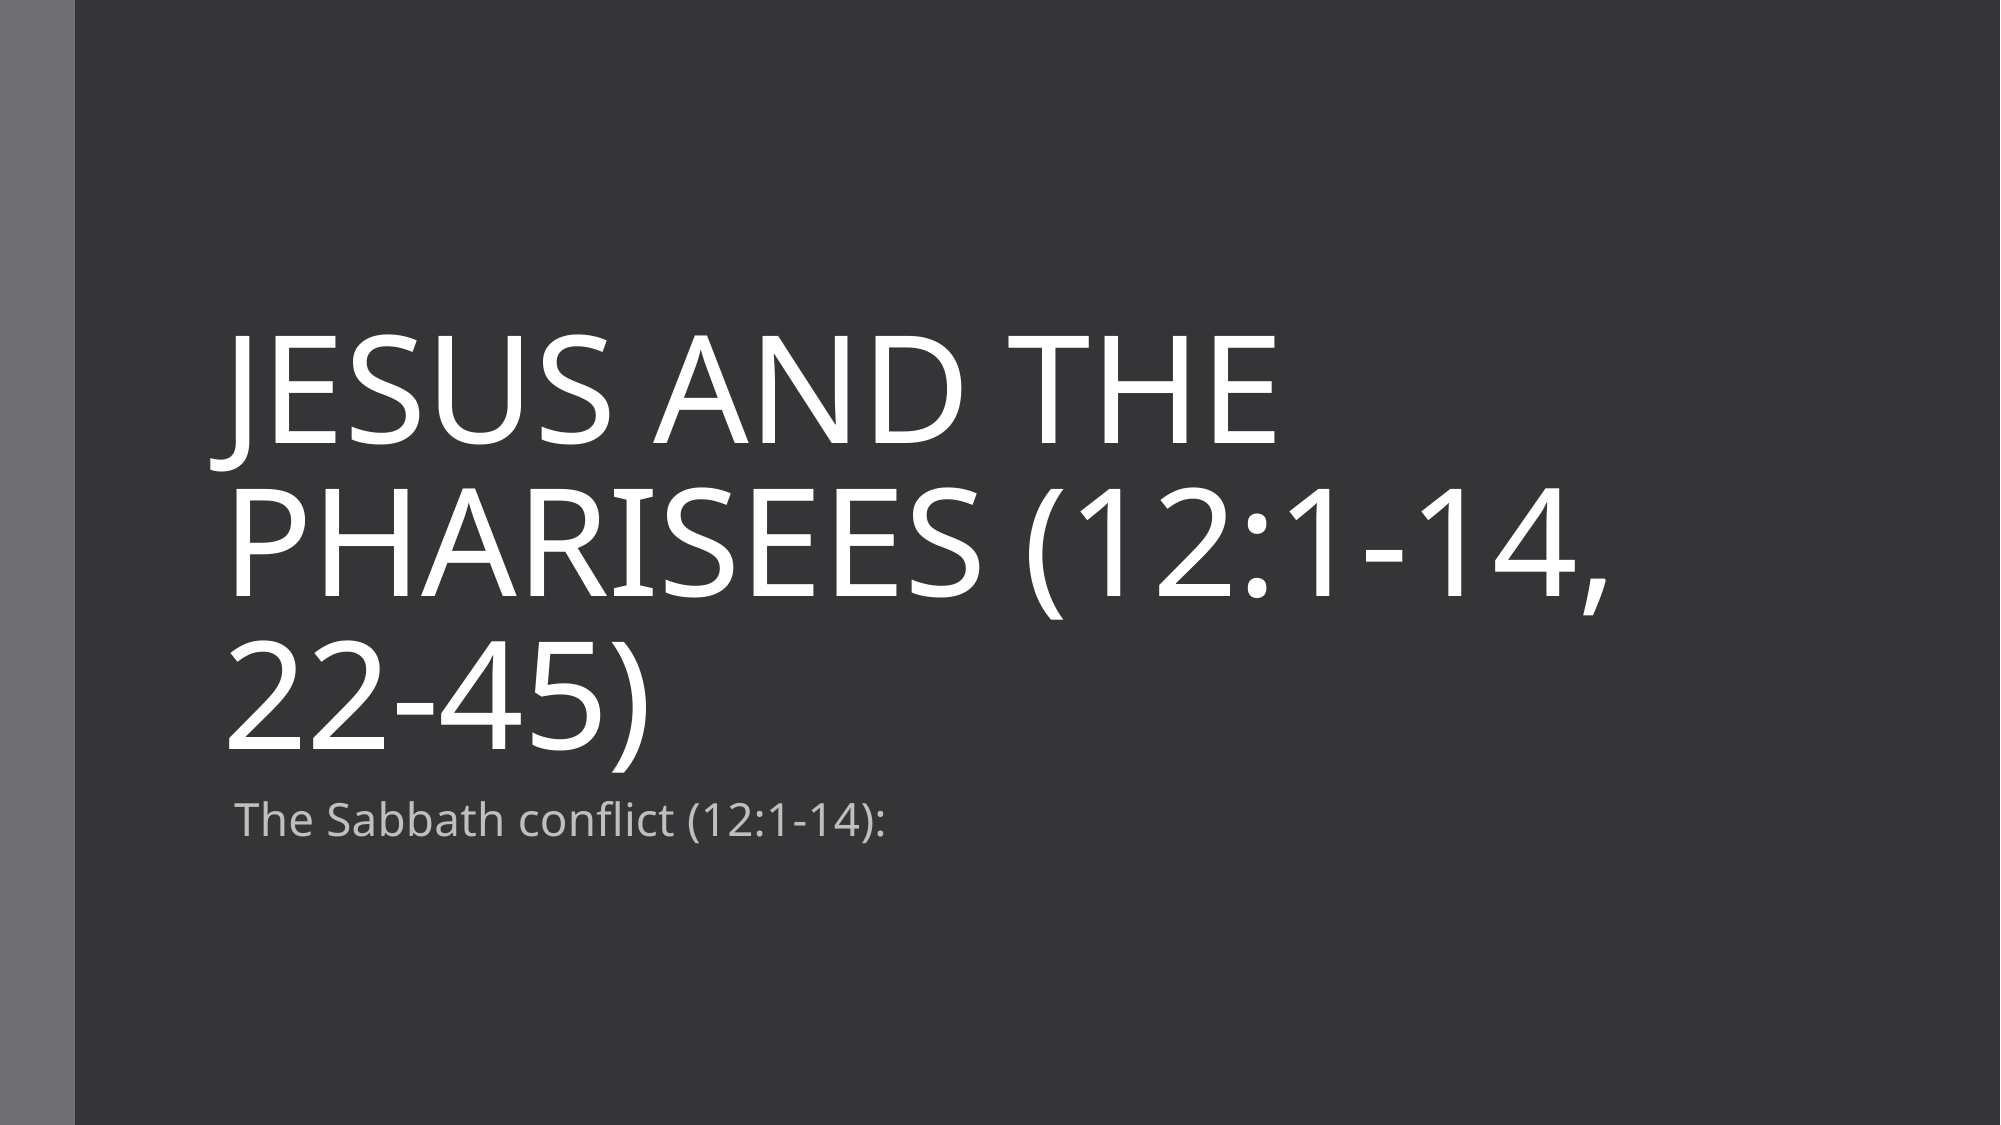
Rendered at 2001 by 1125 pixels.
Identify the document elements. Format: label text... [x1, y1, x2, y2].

subtitle The Sabbath conflict (12:1-14): [206, 787, 1752, 1066]
title JESUS AND THE PHARISEES (12:1-14, 22-45) [206, 124, 1752, 787]
